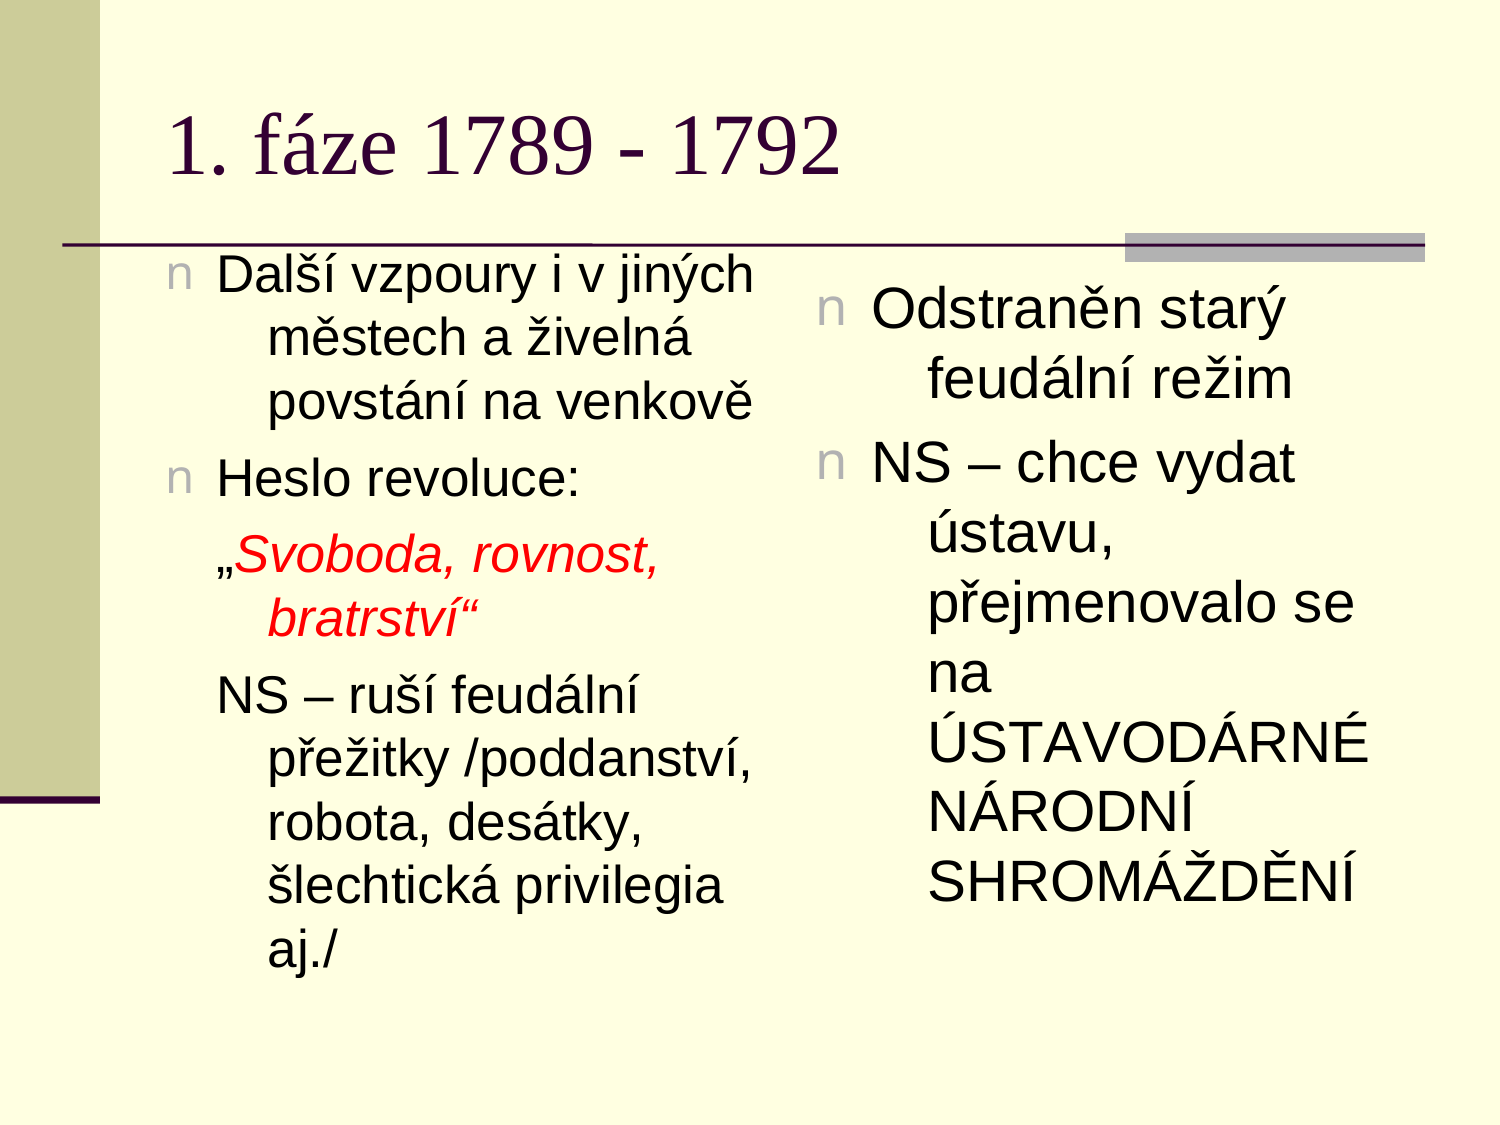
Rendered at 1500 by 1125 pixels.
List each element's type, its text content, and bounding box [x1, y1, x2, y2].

title 1. fáze 1789 - 1792 [150, 45, 1426, 234]
list Odstraněn starý feudální režim NS – chce vydat ústavu, přejmenovalo se na ÚSTAVODÁRNÉ NÁRODNÍ SHROMÁŽDĚNÍ [800, 262, 1426, 1006]
list Další vzpoury i v jiných městech a živelná povstání na venkově Heslo revoluce: „Svoboda, rovnost, bratrství“ NS – ruší feudální přežitky /poddanství, robota, desátky, šlechtická privilegia aj./ [150, 231, 775, 1006]
